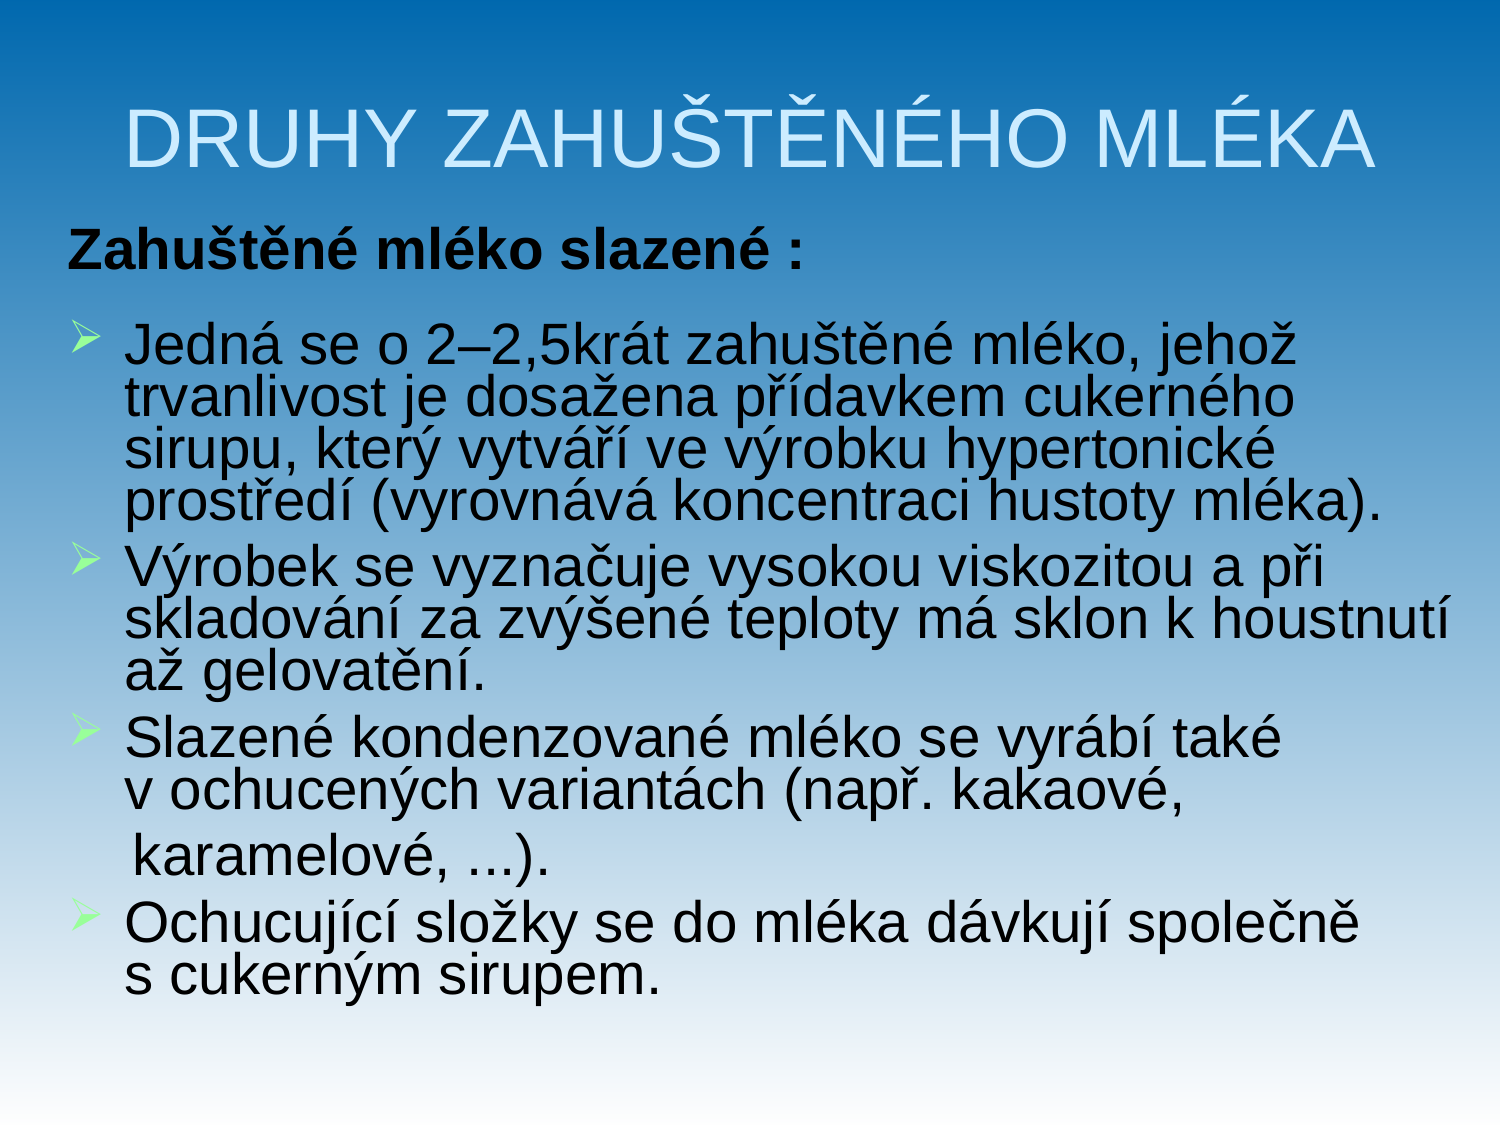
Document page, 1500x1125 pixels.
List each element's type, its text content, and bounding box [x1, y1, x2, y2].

list Zahuštěné mléko slazené : Jedná se o 2–2,5krát zahuštěné mléko, jehož trvanlivost je dosažena přídavkem cukerného sirupu, který vytváří ve výrobku hypertonické prostředí (vyrovnává koncentraci hustoty mléka). Výrobek se vyznačuje vysokou viskozitou a při skladování za zvýšené teploty má sklon k houstnutí až gelovatění. Slazené kondenzované mléko se vyrábí také v ochucených variantách (např. kakaové, karamelové, ...). Ochucující složky se do mléka dávkují společně s cukerným sirupem. [53, 220, 1500, 1125]
title DRUHY ZAHUŠTĚNÉHO MLÉKA [75, 45, 1426, 220]
